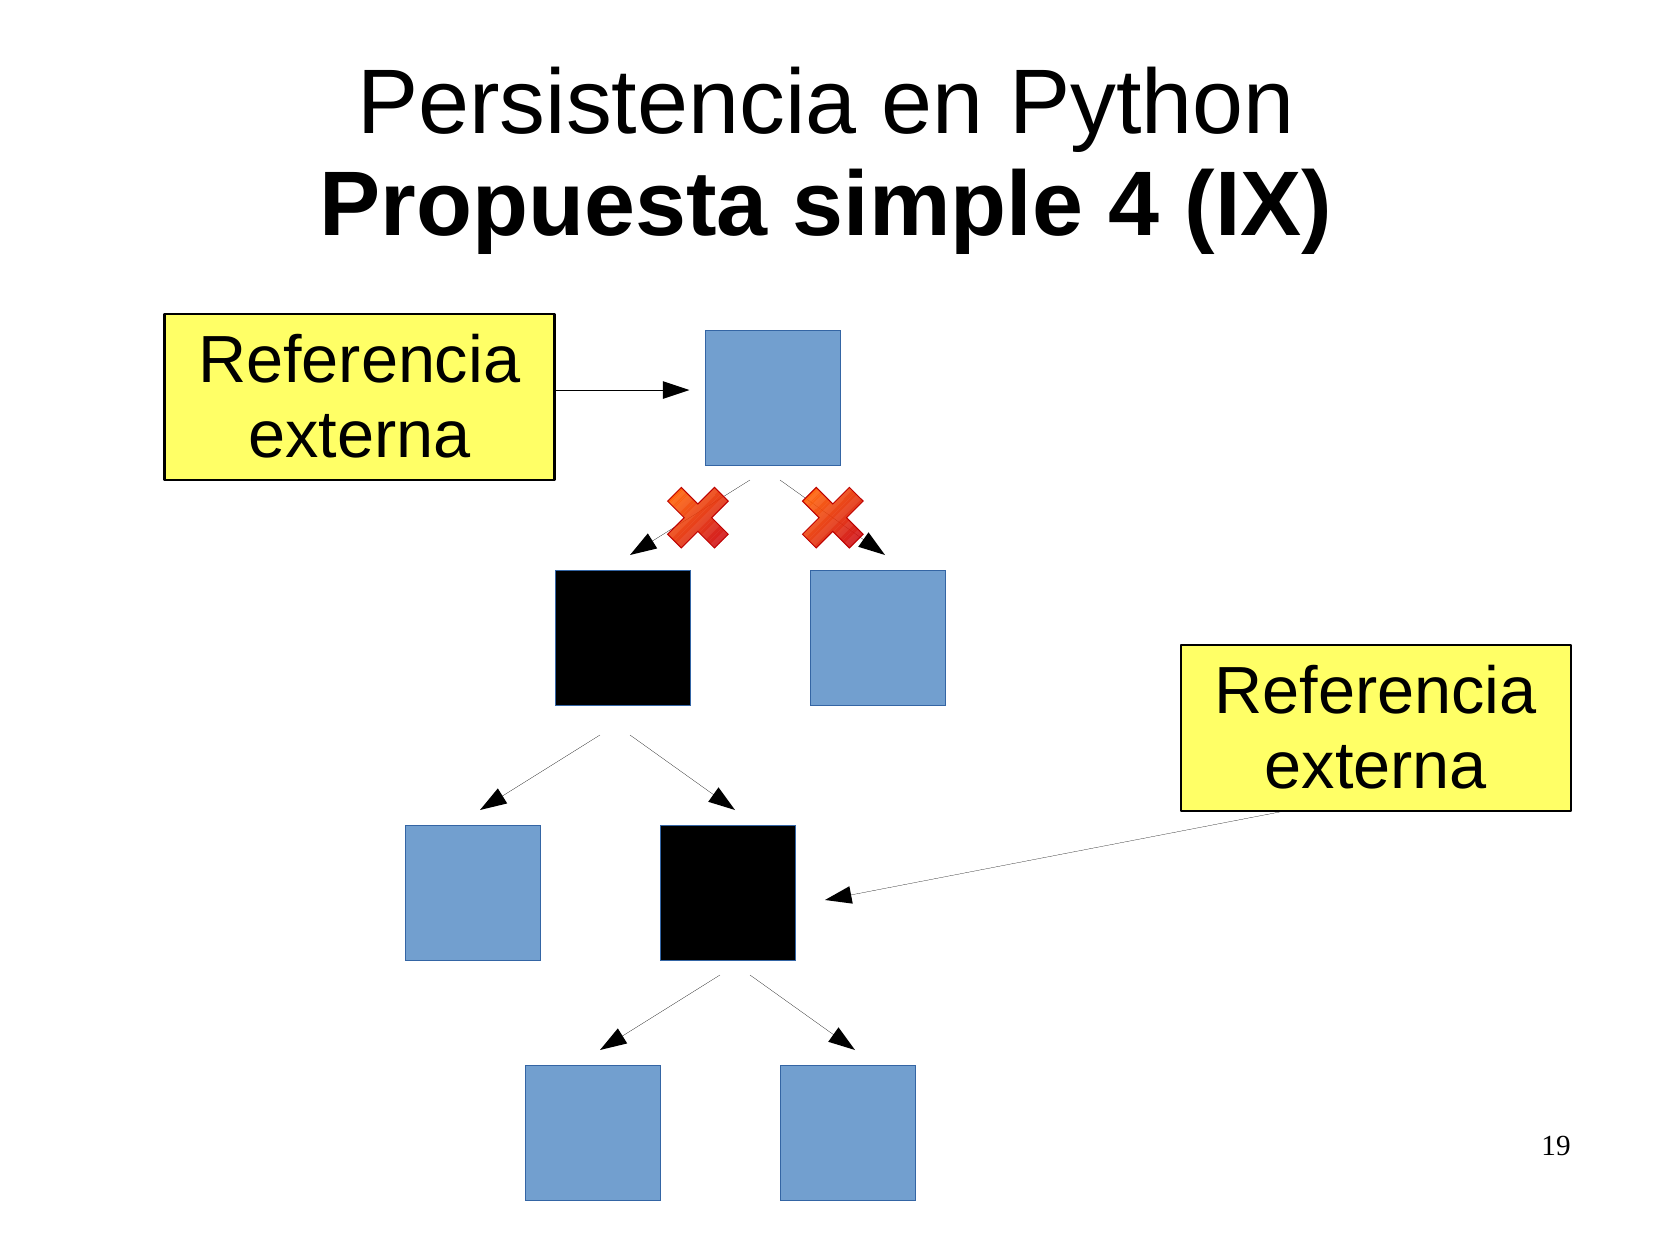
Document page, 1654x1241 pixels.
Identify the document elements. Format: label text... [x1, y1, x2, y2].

text_box [525, 1065, 661, 1201]
picture [779, 465, 886, 571]
text_box [82, 49, 1571, 1010]
text_box Referencia externa [1180, 645, 1571, 812]
text_box [780, 1065, 916, 1201]
text_box Referencia externa [164, 313, 555, 481]
picture [645, 465, 751, 571]
